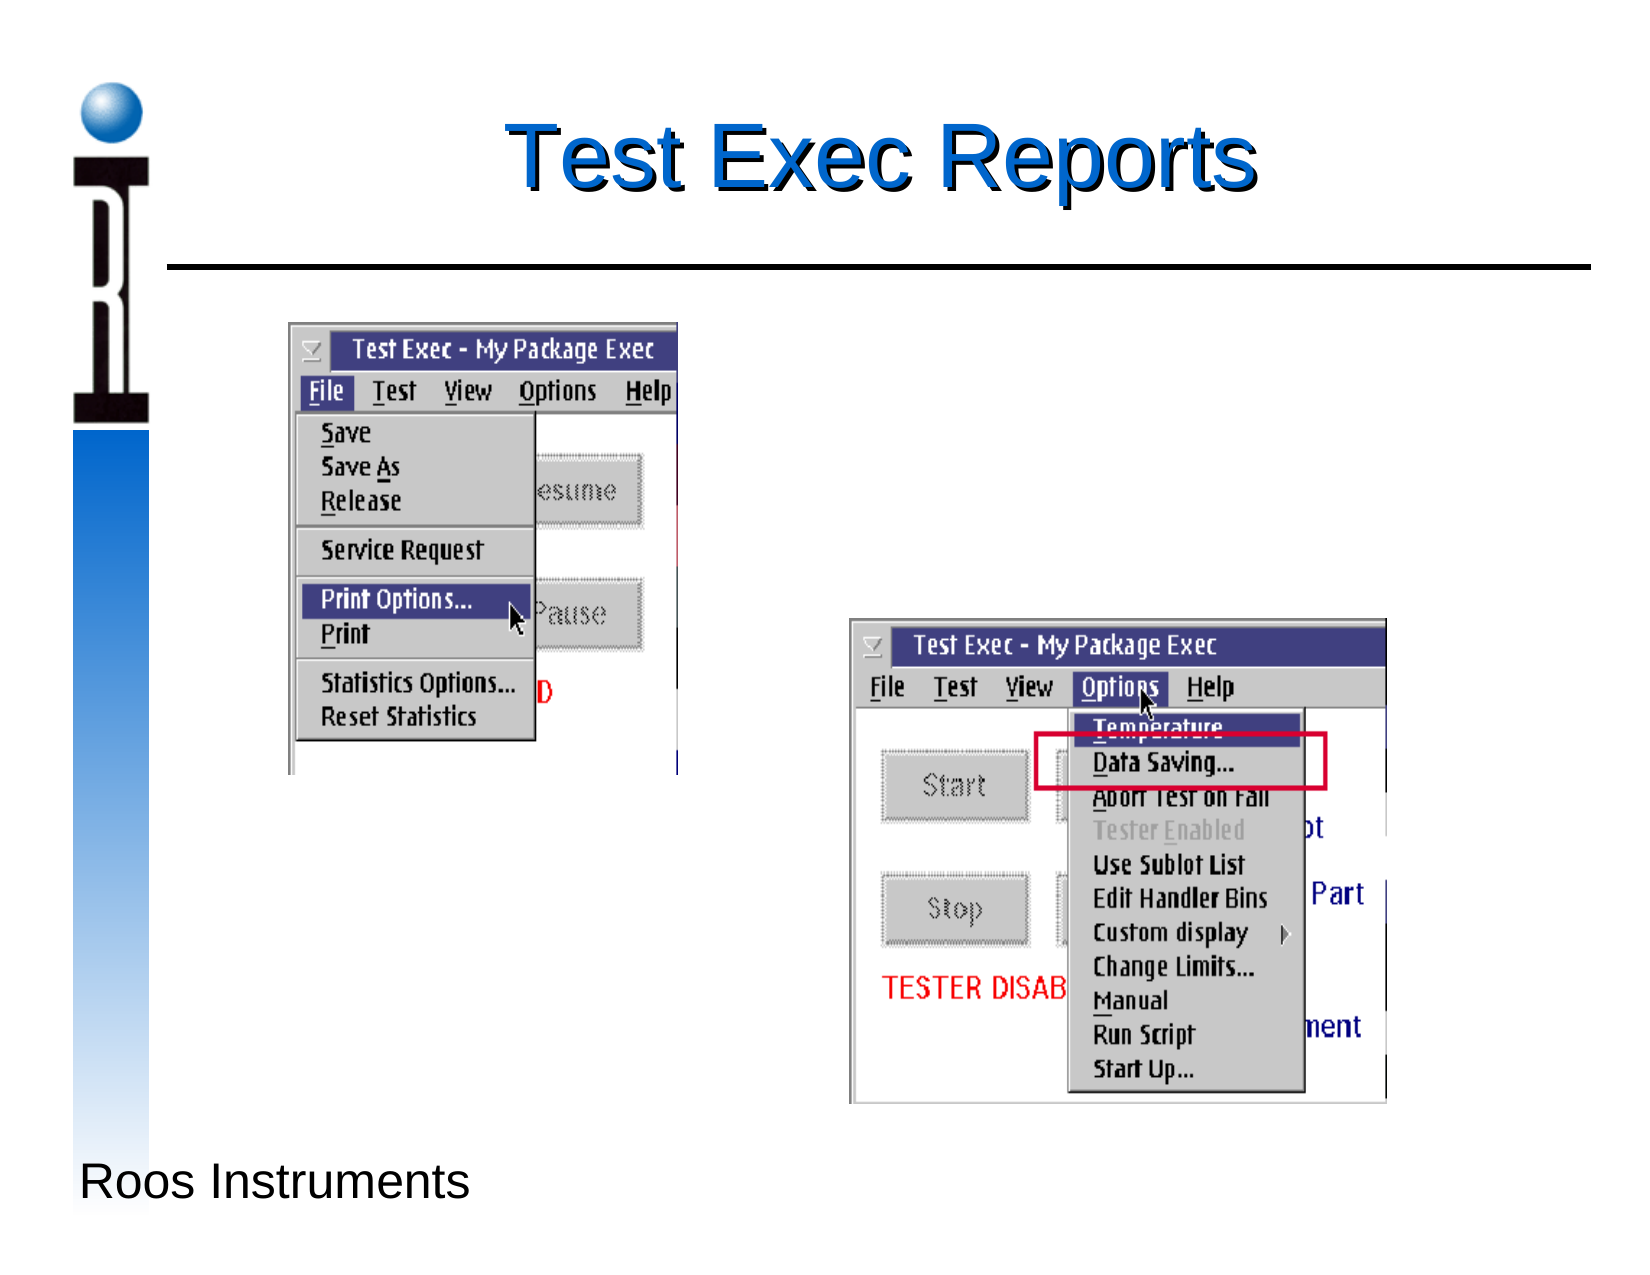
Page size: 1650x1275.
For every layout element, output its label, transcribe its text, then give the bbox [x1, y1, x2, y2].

picture [288, 322, 678, 775]
picture [849, 618, 1387, 1104]
title Test Exec Reports [171, 59, 1591, 253]
picture [69, 78, 154, 430]
